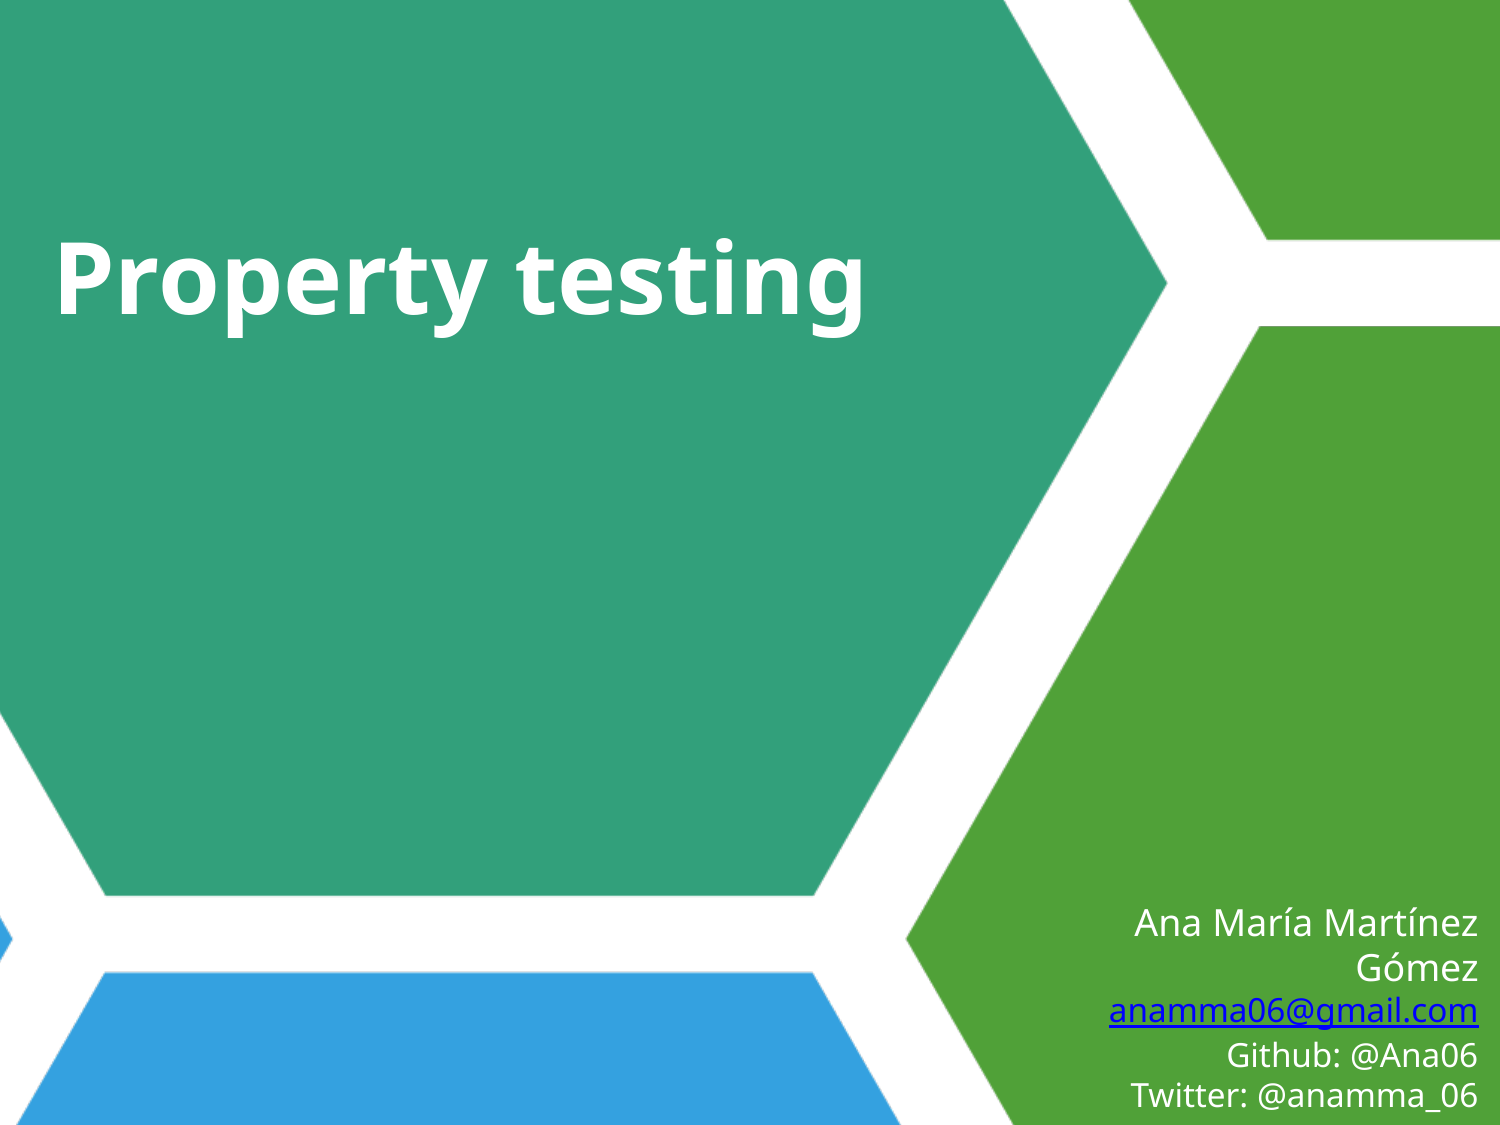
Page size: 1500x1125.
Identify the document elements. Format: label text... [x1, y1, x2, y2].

text_box Property testing [52, 147, 1099, 401]
text_box Ana María Martínez Gómez anamma06@gmail.com Github: @Ana06 Twitter: @anamma_06 [1000, 892, 1494, 1125]
picture [0, 0, 1500, 1125]
